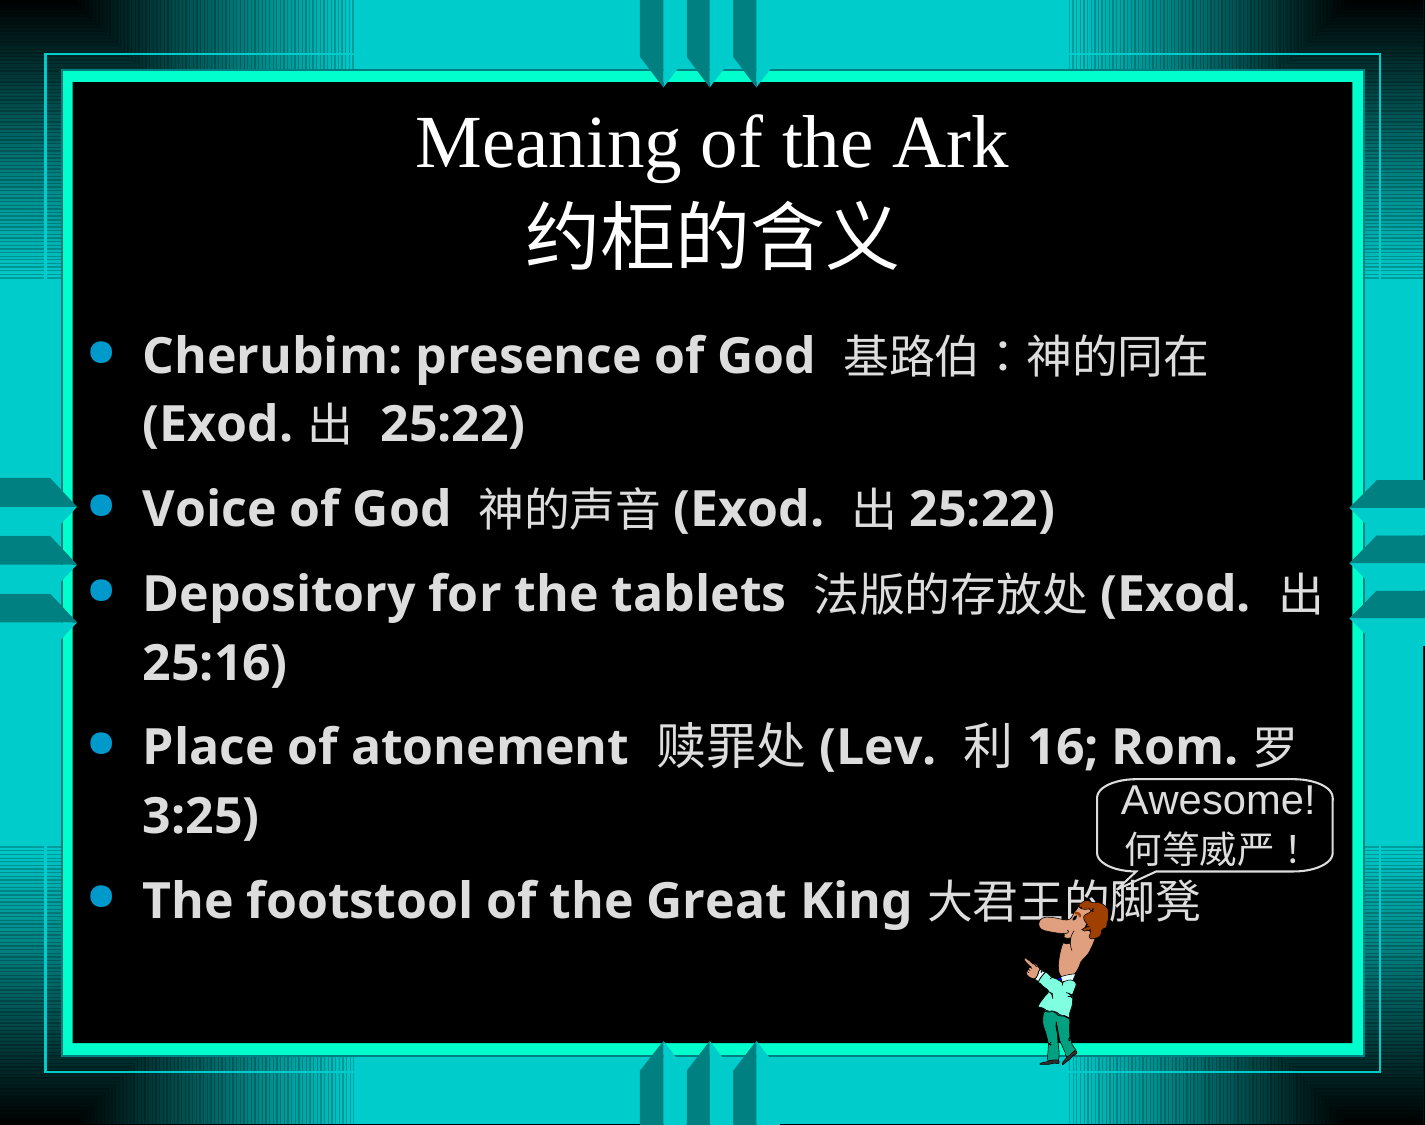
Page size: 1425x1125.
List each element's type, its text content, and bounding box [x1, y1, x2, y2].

text_box Awesome! 何等威严！ [1097, 779, 1333, 890]
chart [1023, 899, 1110, 1066]
list Cherubim: presence of God 基路伯：神的同在(Exod.出 25:22) Voice of God 神的声音(Exod. 出25:22) Depository for the tablets 法版的存放处(Exod. 出25:16) Place of atonement 赎罪处(Lev. 利16; Rom.罗 3:25) The footstool of the Great King大君王的脚凳 [71, 312, 1388, 988]
title Meaning of the Ark 约柜的含义 [106, 99, 1319, 288]
